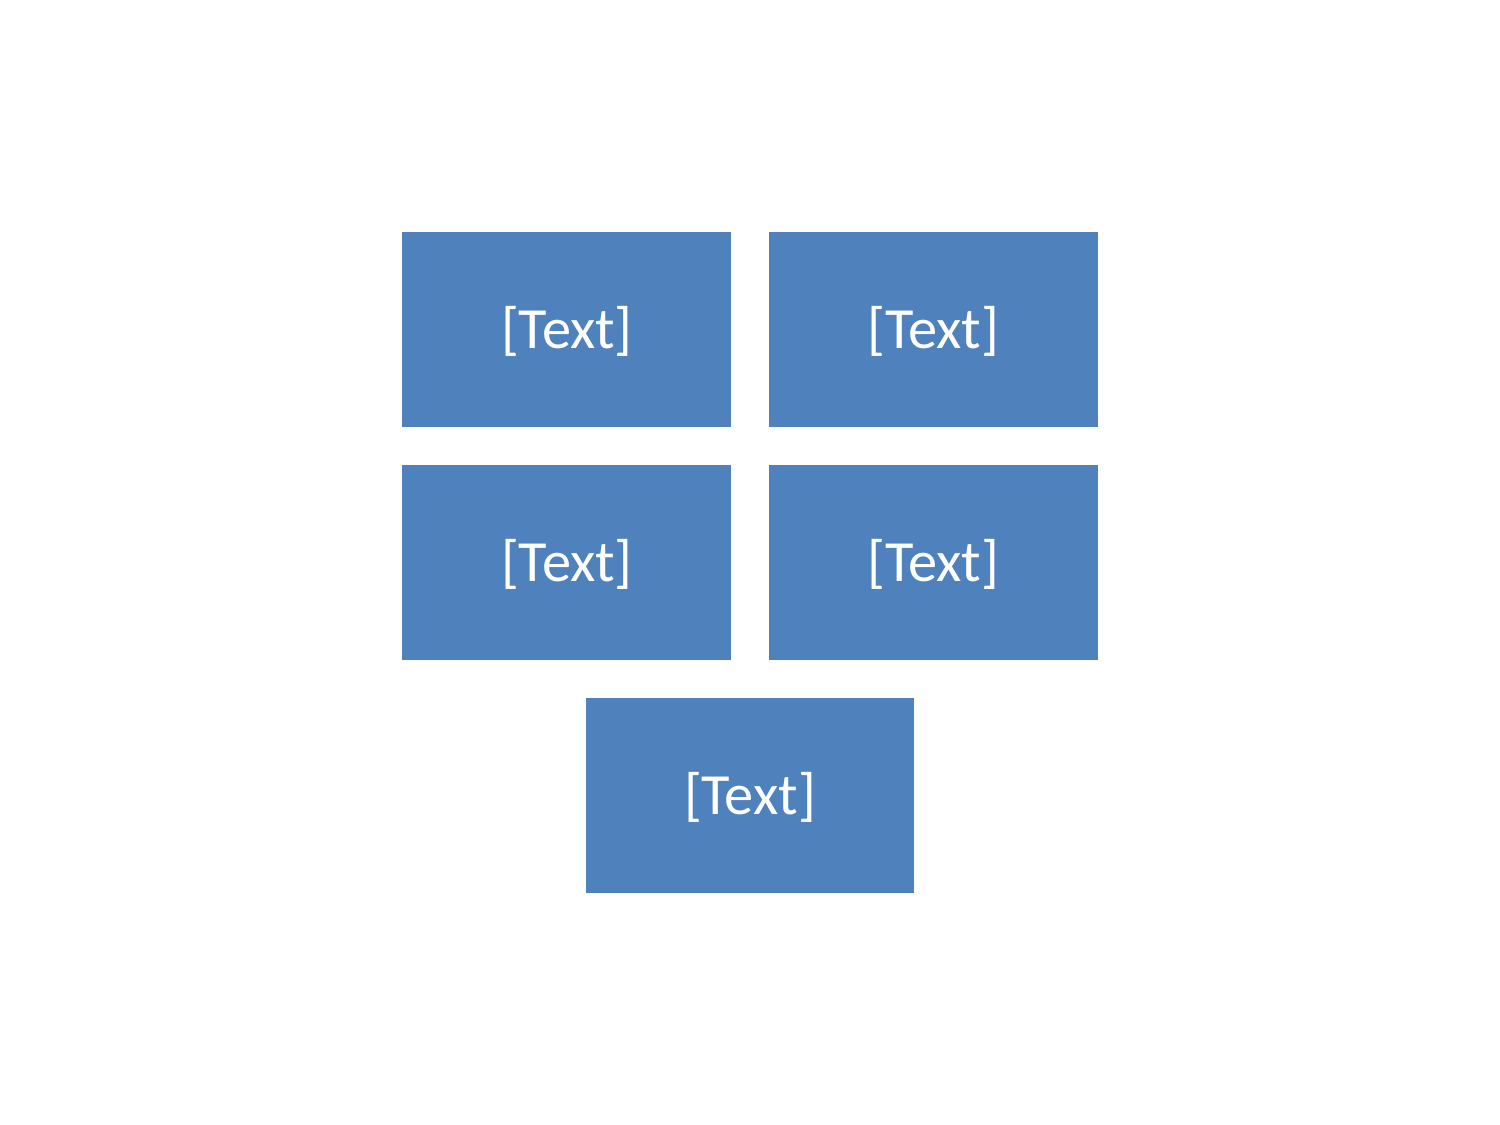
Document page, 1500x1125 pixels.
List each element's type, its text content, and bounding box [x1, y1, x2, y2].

text_box [Text] [400, 229, 734, 430]
text_box [Text] [766, 229, 1100, 430]
text_box [Text] [766, 462, 1100, 663]
text_box [Text] [400, 462, 734, 663]
text_box [Text] [583, 695, 917, 896]
